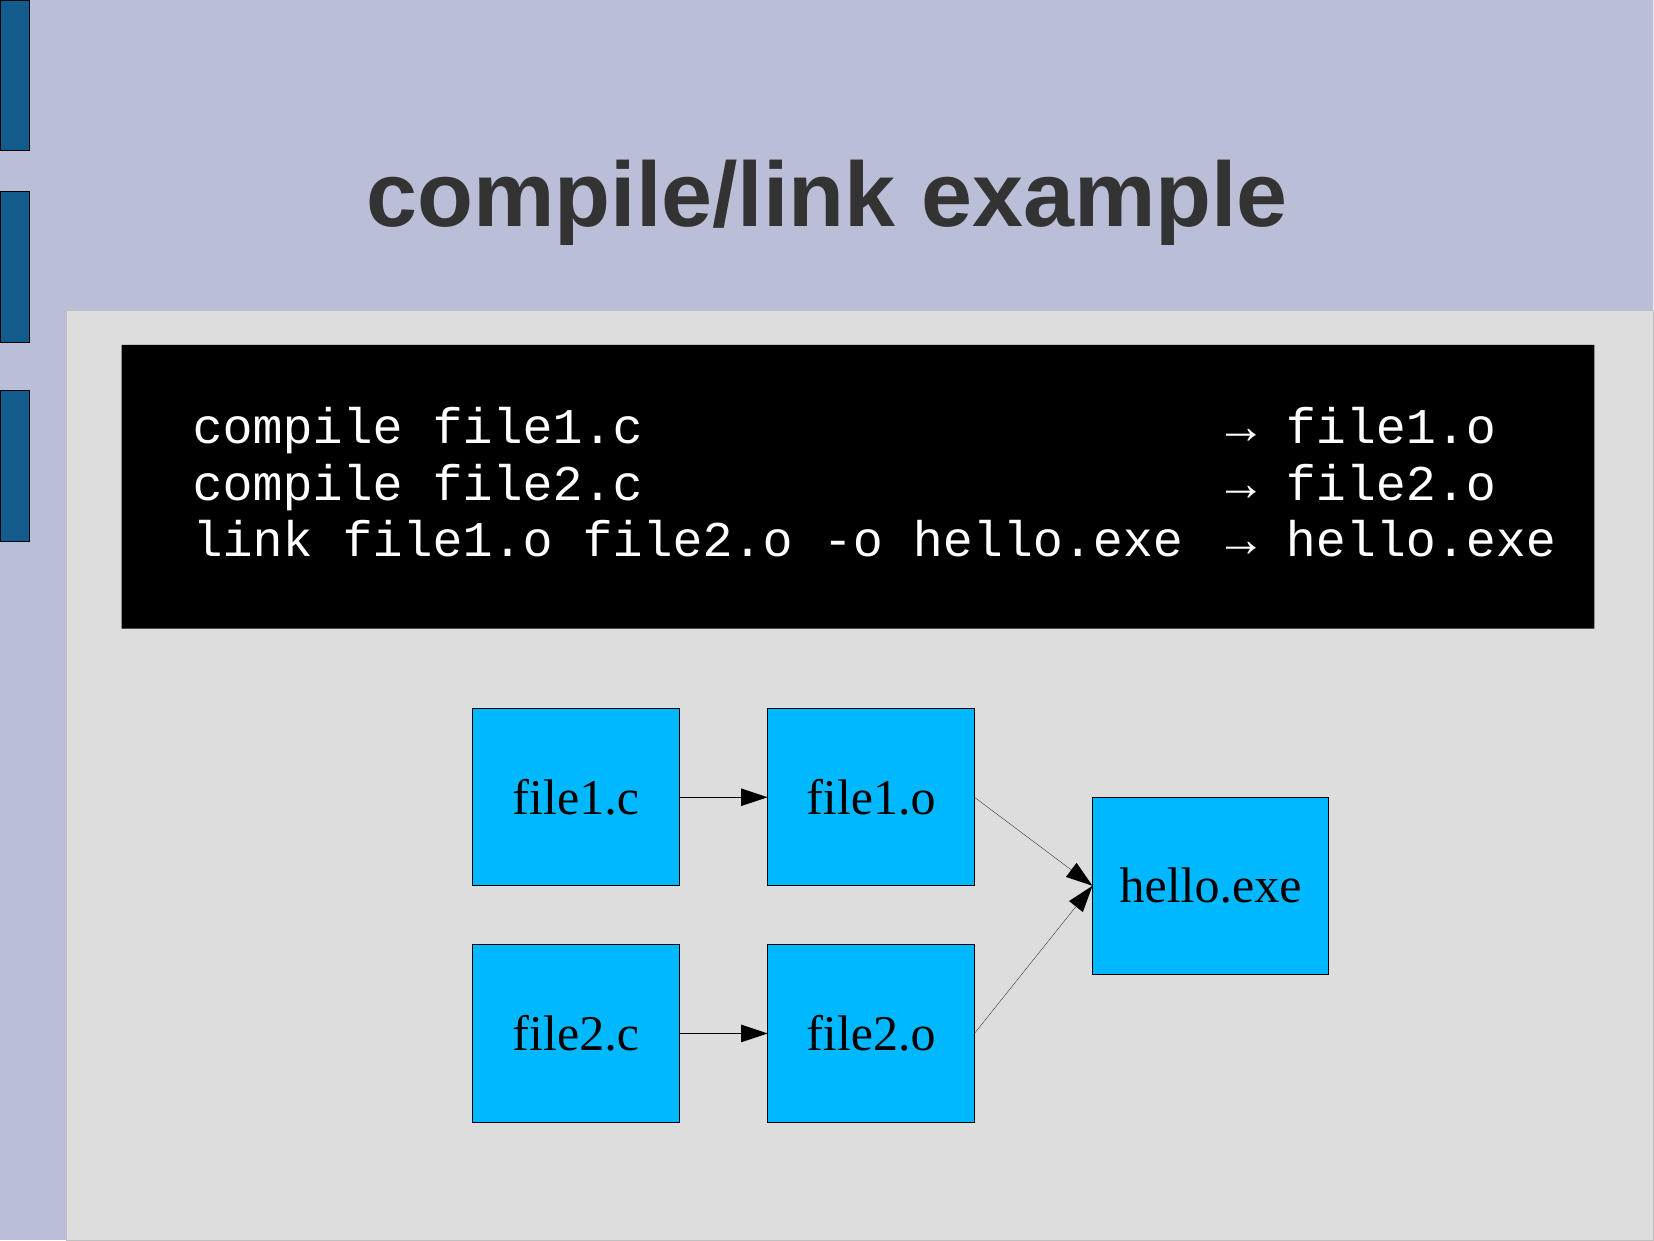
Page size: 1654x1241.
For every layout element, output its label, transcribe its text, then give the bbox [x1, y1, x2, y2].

title compile/link example [121, 91, 1534, 299]
text_box file2.c [472, 944, 680, 1123]
text_box hello.exe [1092, 797, 1329, 975]
text_box file1.o [767, 708, 975, 886]
list compile file1.c → file1.o compile file2.c → file2.o link file1.o file2.o -o hello.exe → hello.exe [121, 344, 1595, 614]
text_box file2.o [767, 944, 975, 1123]
text_box file1.c [472, 708, 680, 886]
